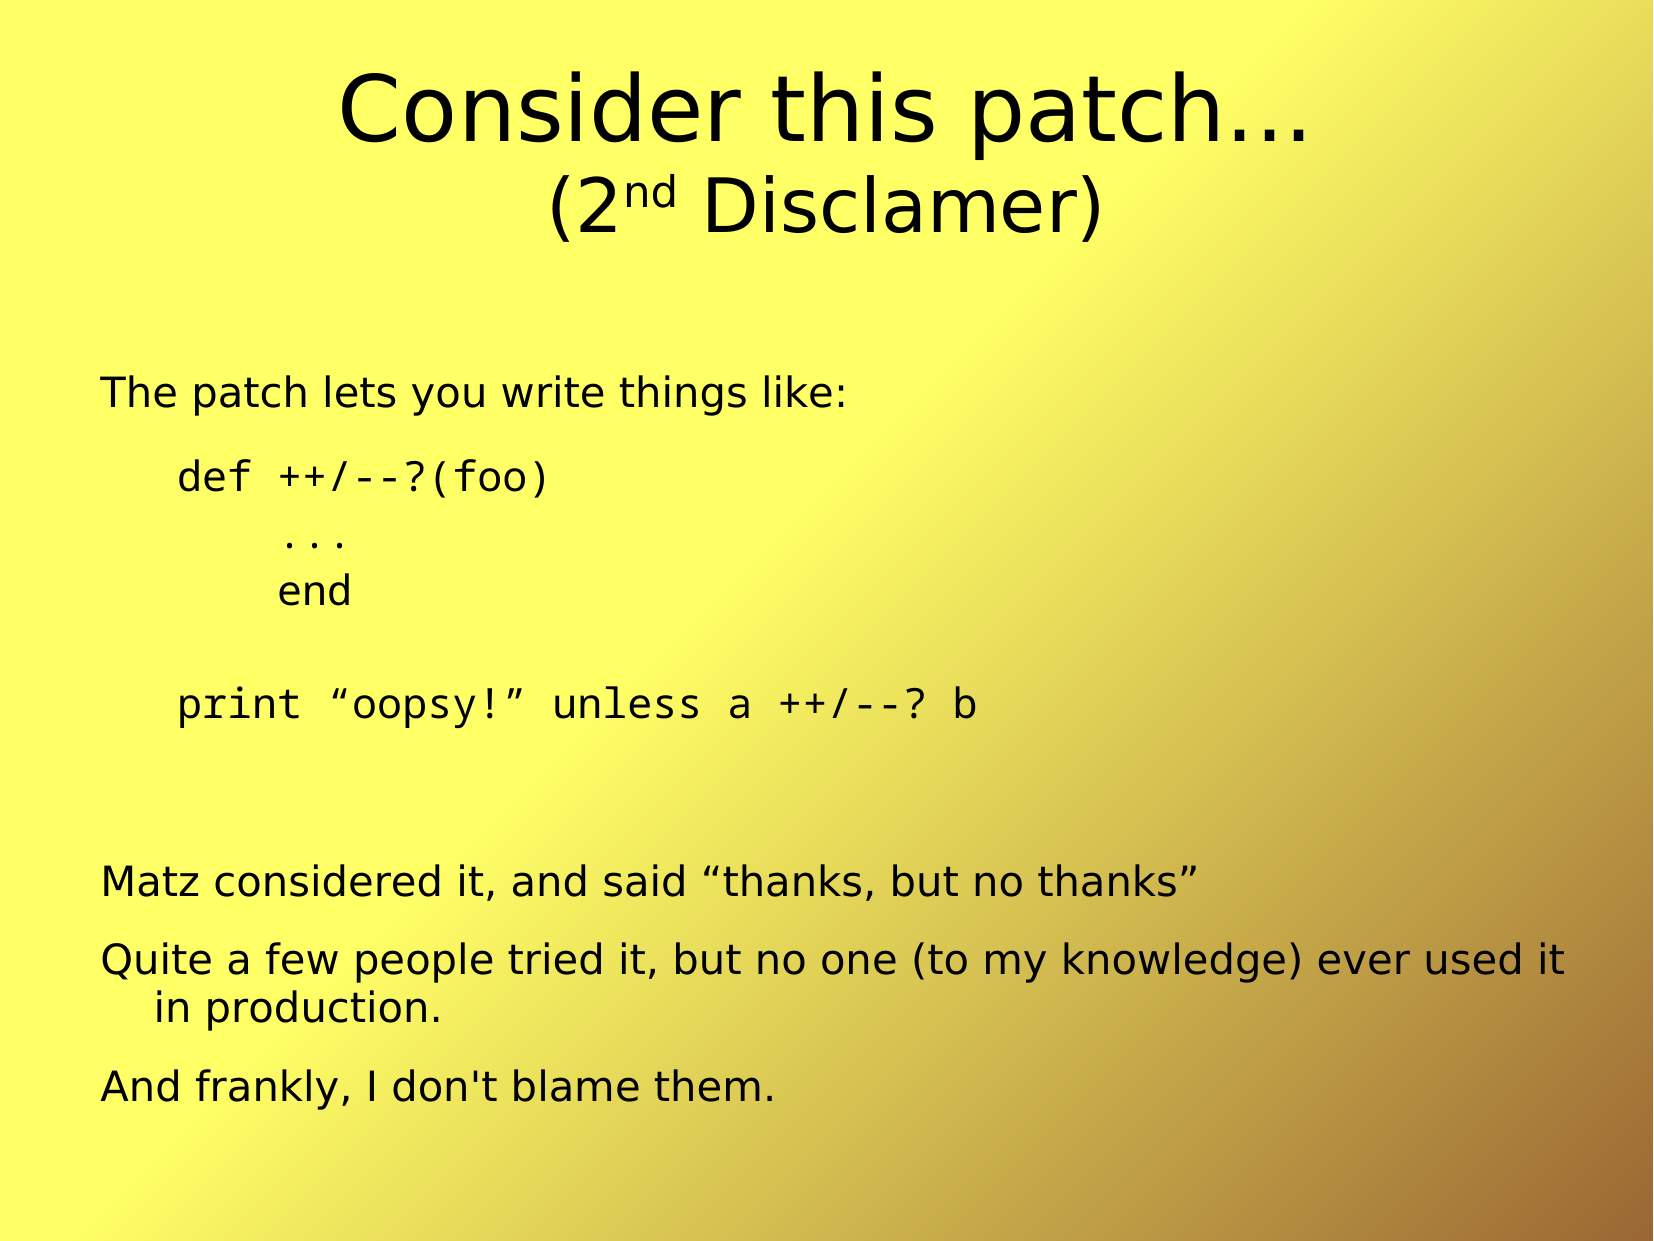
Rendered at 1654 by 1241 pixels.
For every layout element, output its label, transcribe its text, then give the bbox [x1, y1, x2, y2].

title Consider this patch... (2nd Disclamer) [82, 49, 1571, 257]
list The patch lets you write things like: def ++/--?(foo) ... end print “oopsy!” unless a ++/--? b Matz considered it, and said “thanks, but no thanks” Quite a few people tried it, but no one (to my knowledge) ever used it in production. And frankly, I don't blame them. [82, 290, 1571, 1137]
